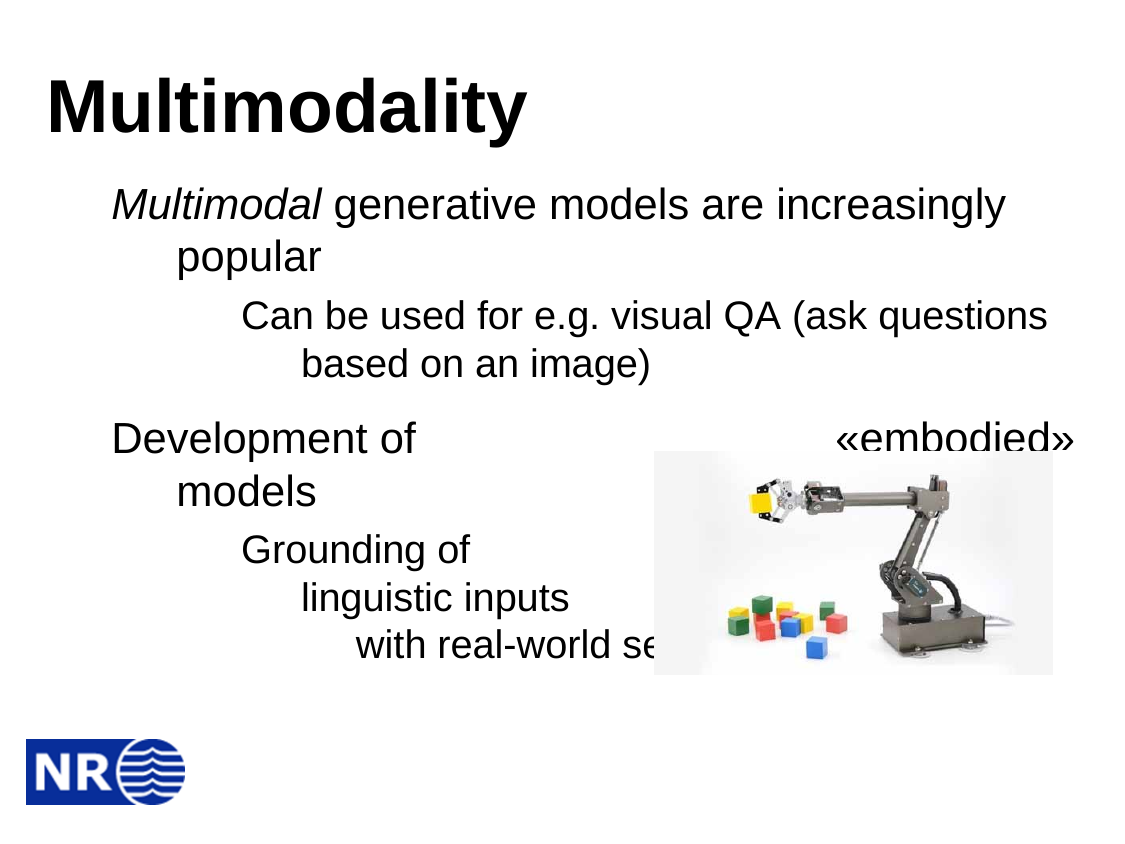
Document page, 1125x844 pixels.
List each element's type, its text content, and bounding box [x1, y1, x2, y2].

picture [654, 451, 1053, 676]
list Multimodal generative models are increasingly popular Can be used for e.g. visual QA (ask questions based on an image) Development of «embodied» models Grounding of linguistic inputs with real-world sensory inputs [30, 168, 1095, 676]
title Multimodality [30, 32, 1095, 157]
